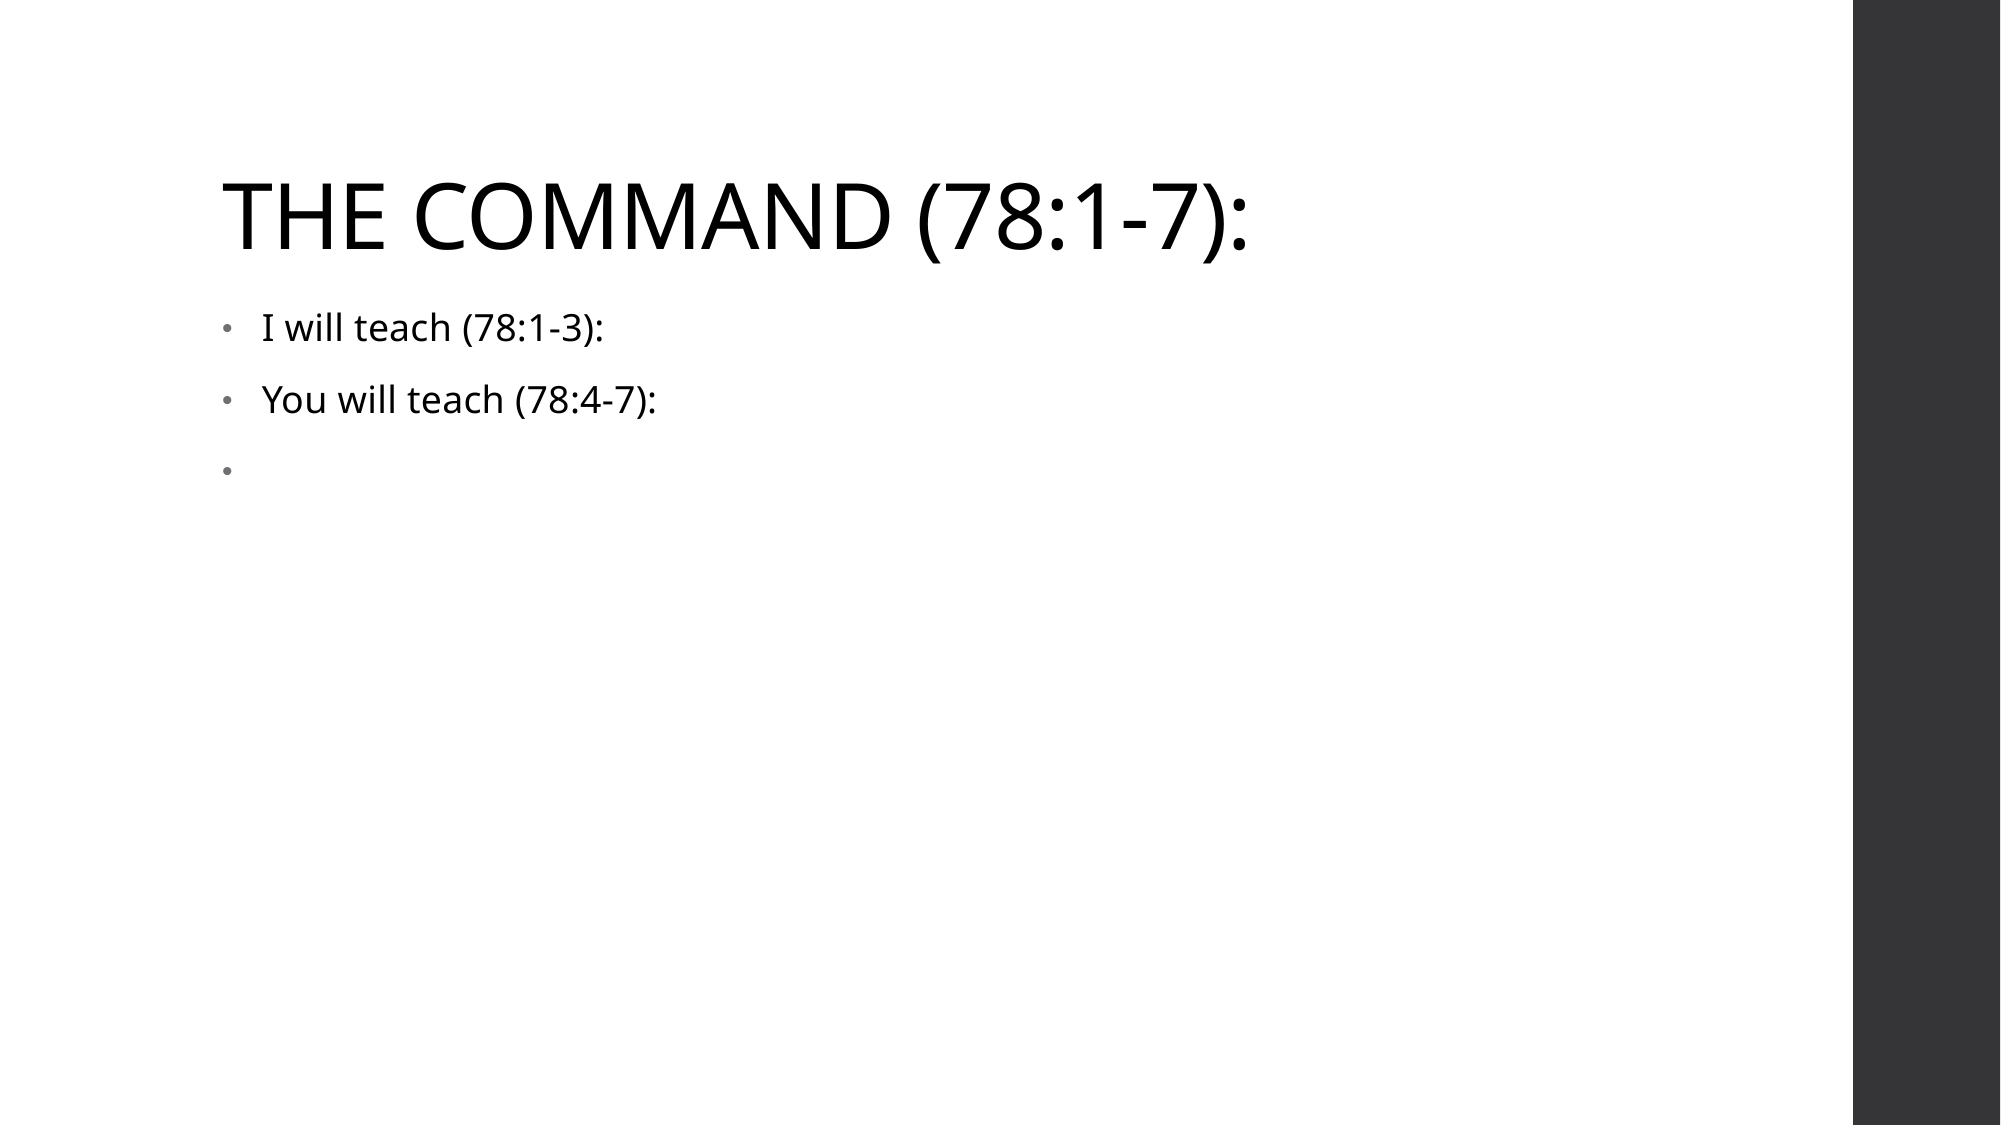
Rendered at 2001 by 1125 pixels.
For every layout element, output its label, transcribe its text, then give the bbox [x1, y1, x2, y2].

title THE COMMAND (78:1-7): [206, 60, 1797, 278]
list I will teach (78:1-3): You will teach (78:4-7): [206, 299, 1617, 1014]
